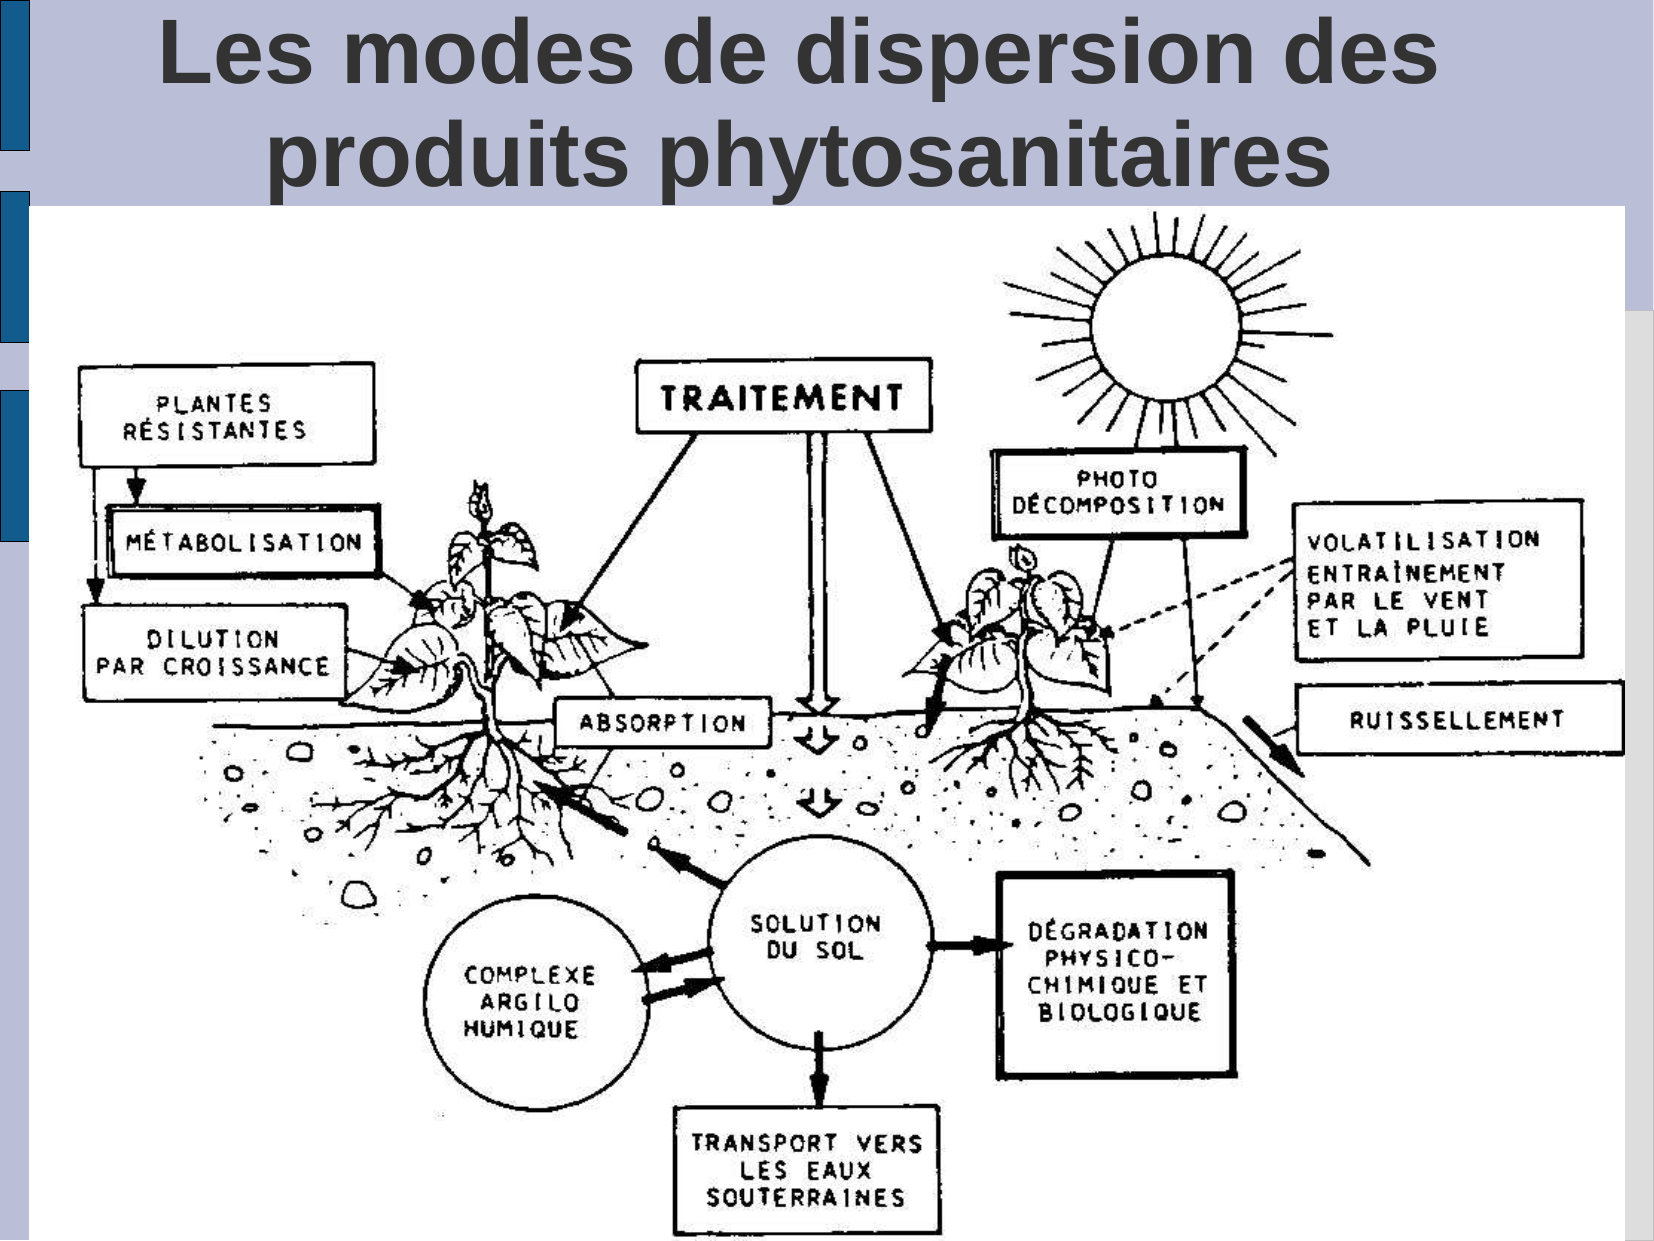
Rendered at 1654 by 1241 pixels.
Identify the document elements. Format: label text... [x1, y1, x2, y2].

picture [29, 206, 1625, 1241]
title Les modes de dispersion des produits phytosanitaires [93, 0, 1506, 206]
